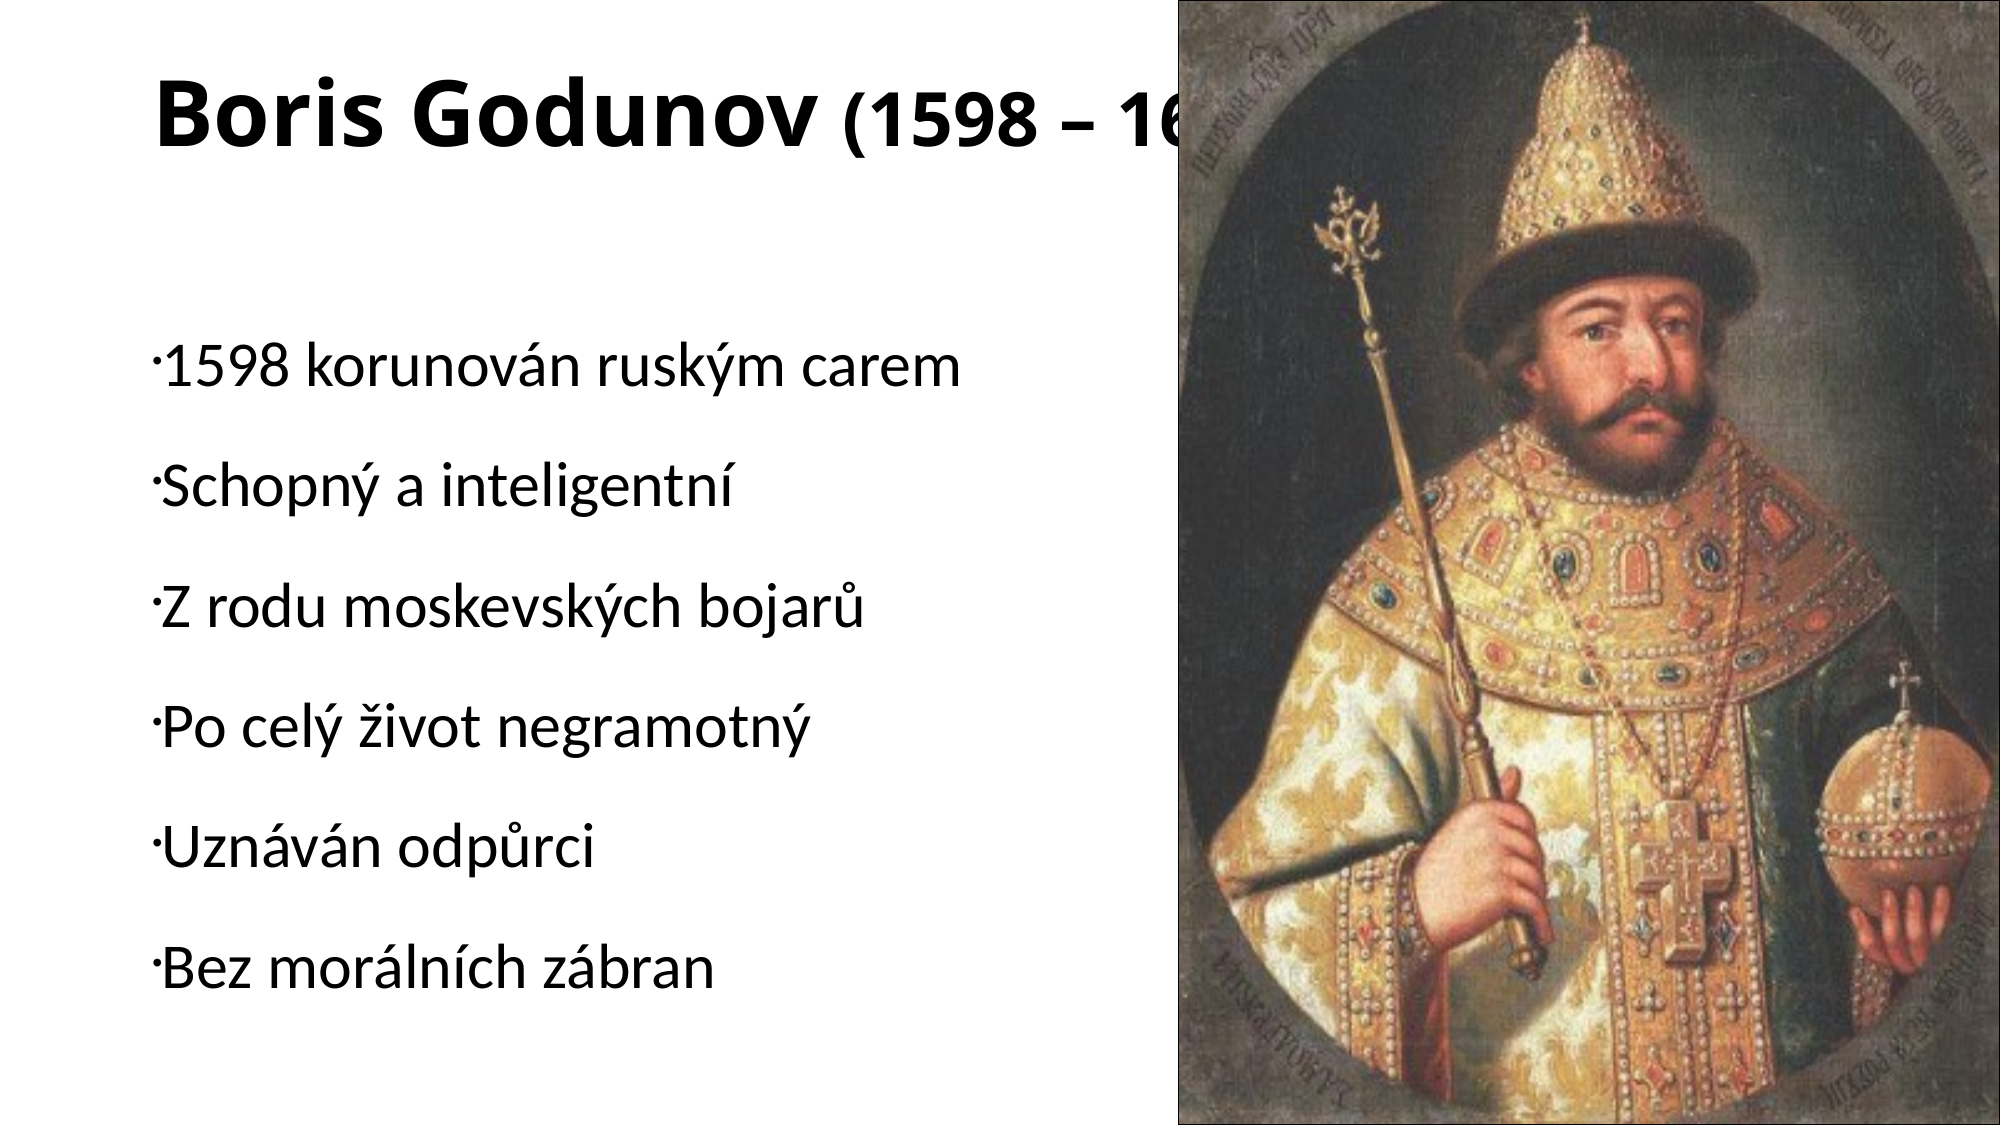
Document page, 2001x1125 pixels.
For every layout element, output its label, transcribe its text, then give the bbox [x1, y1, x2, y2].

list 1598 korunován ruským carem Schopný a inteligentní Z rodu moskevských bojarů Po celý život negramotný Uznáván odpůrci Bez morálních zábran [137, 299, 1178, 1014]
title Boris Godunov (1598 – 1605) [137, 59, 1178, 278]
picture [1178, 0, 2000, 1125]
